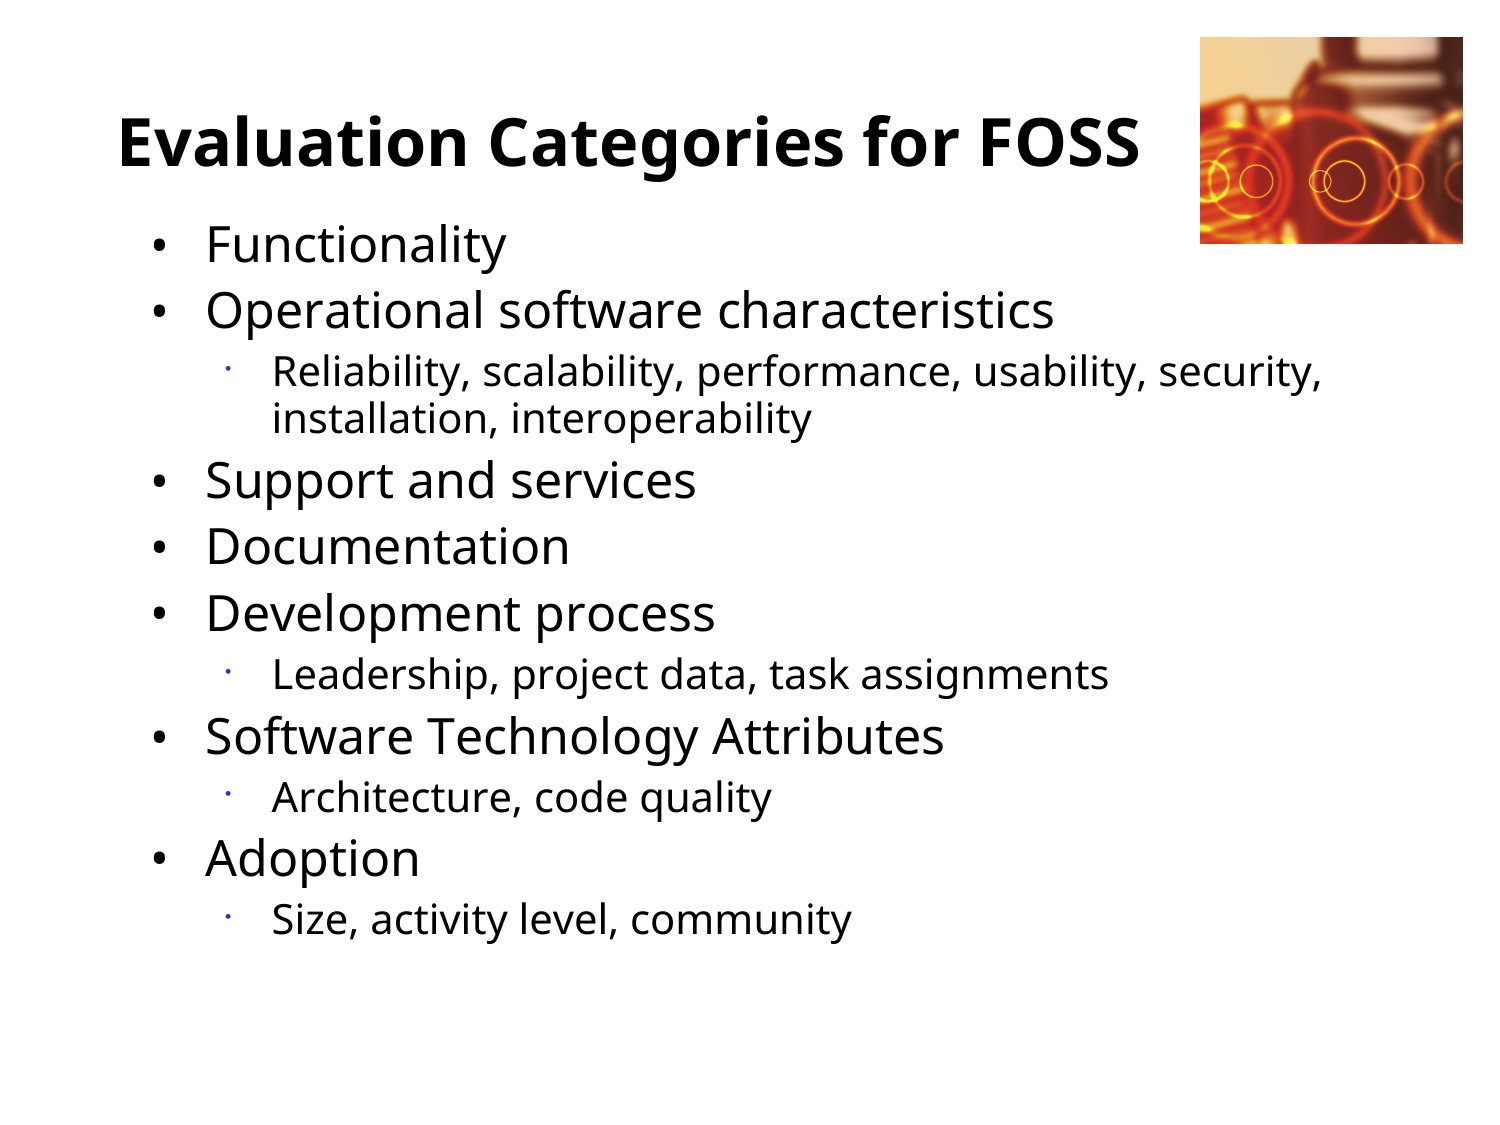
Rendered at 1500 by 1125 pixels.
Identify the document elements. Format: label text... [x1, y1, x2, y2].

title Evaluation Categories for FOSS [116, 102, 1392, 185]
picture [1200, 37, 1463, 244]
list Functionality Operational software characteristics Reliability, scalability, performance, usability, security, installation, interoperability Support and services Documentation Development process Leadership, project data, task assignments Software Technology Attributes Architecture, code quality Adoption Size, activity level, community [150, 216, 1426, 1003]
